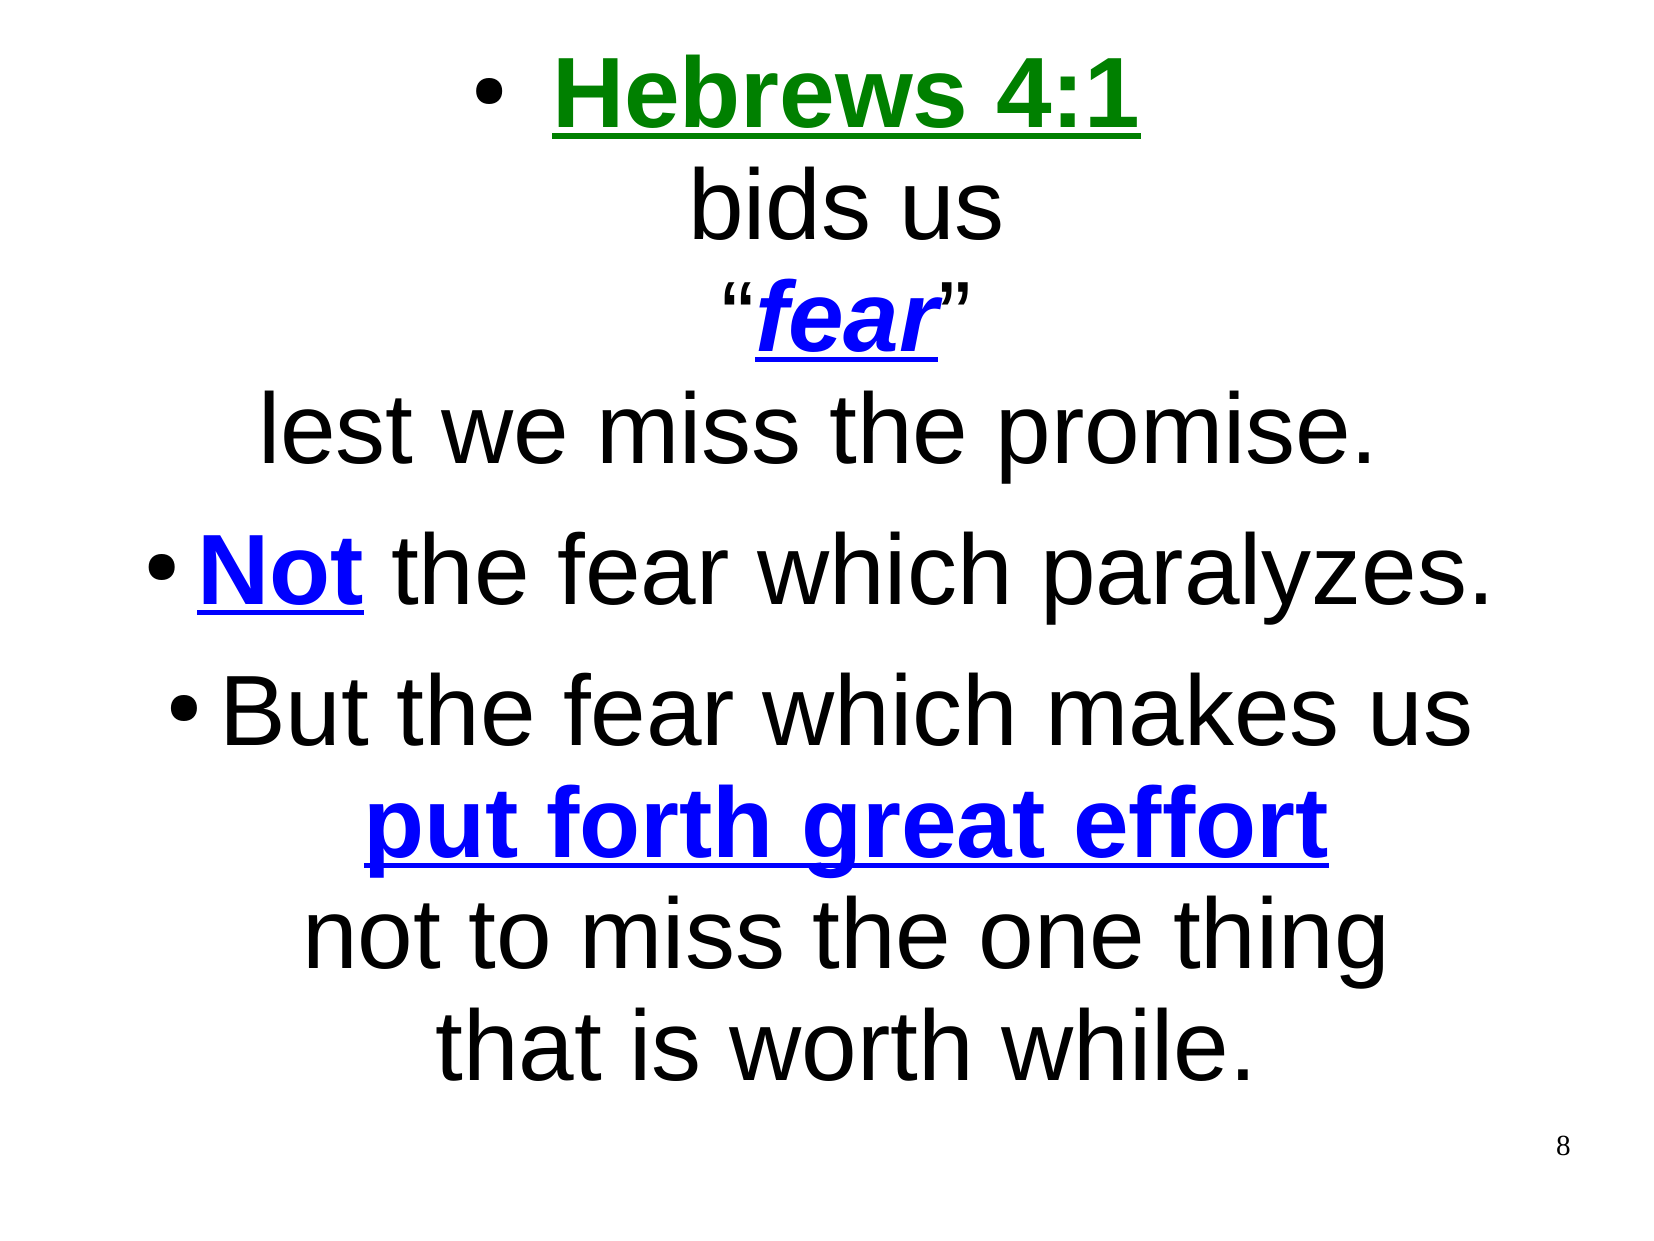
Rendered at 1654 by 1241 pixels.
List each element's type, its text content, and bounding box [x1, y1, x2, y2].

list Hebrews 4:1 bids us “fear” lest we miss the promise. Not the fear which paralyzes. But the fear which makes us put forth great effort not to miss the one thing that is worth while. [37, 37, 1613, 1238]
